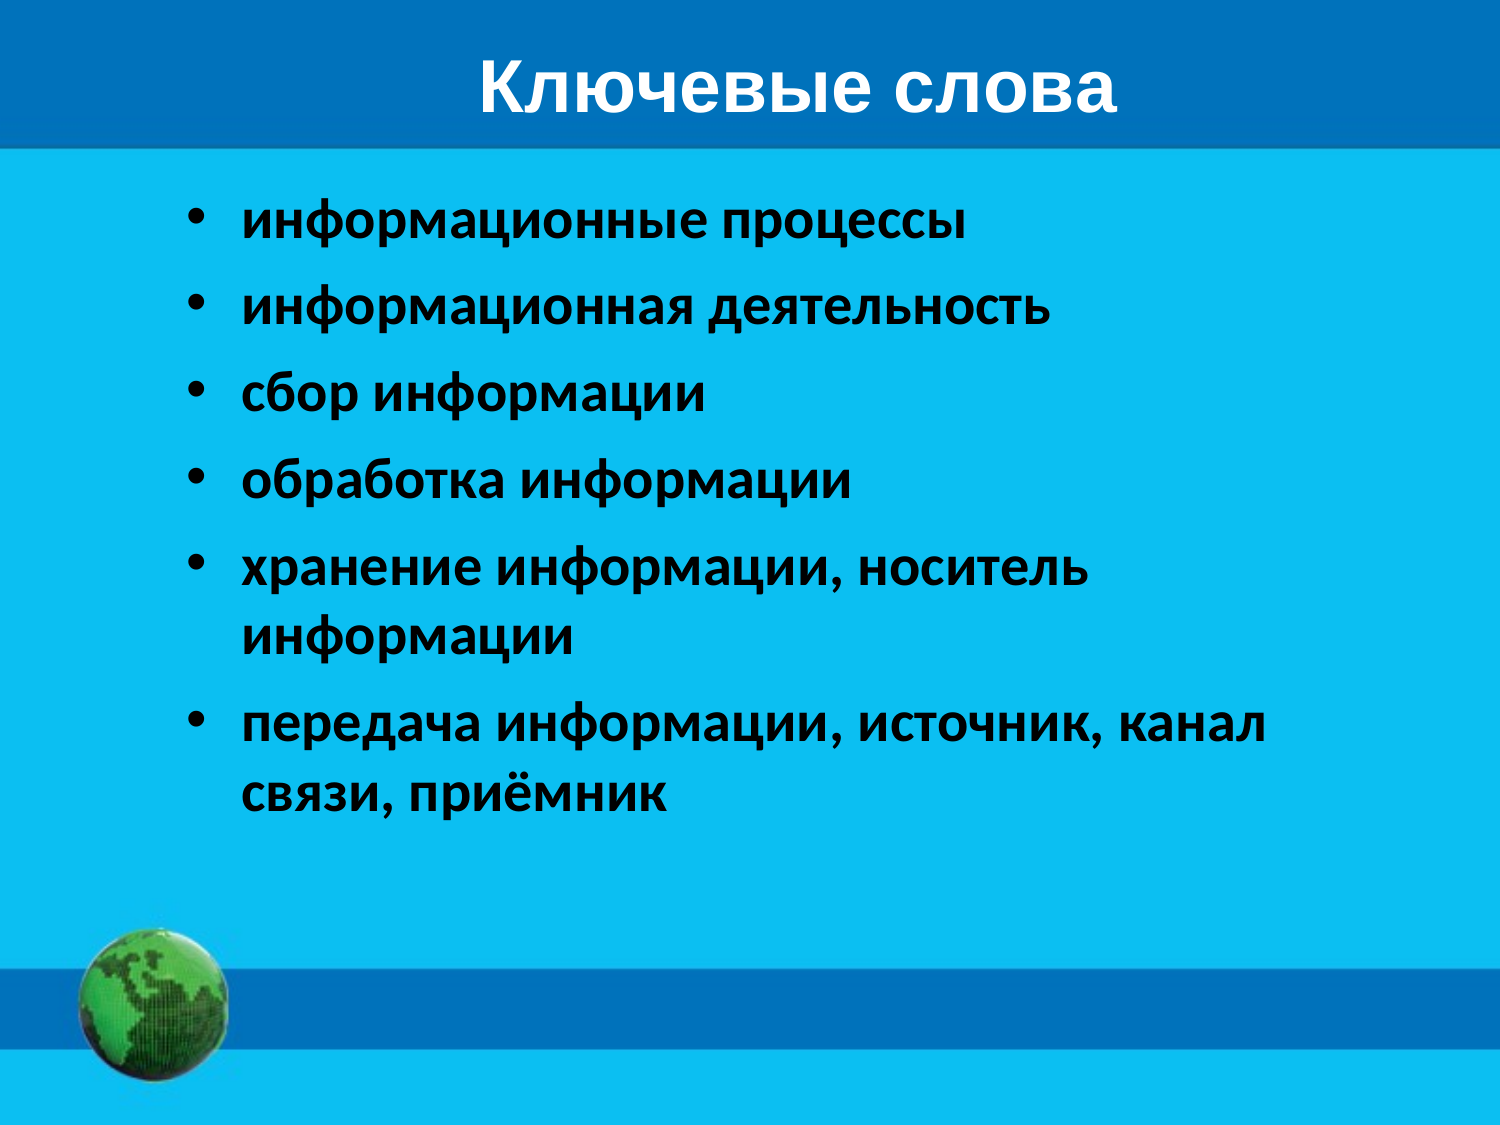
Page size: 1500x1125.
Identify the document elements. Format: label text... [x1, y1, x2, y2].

text_box информационные процессы информационная деятельность сбор информации обработка информации хранение информации, носитель информации передача информации, источник, канал связи, приёмник [171, 172, 1426, 1005]
text_box Ключевые слова [171, 30, 1426, 135]
picture [0, 0, 1500, 146]
picture [0, 924, 1500, 1084]
